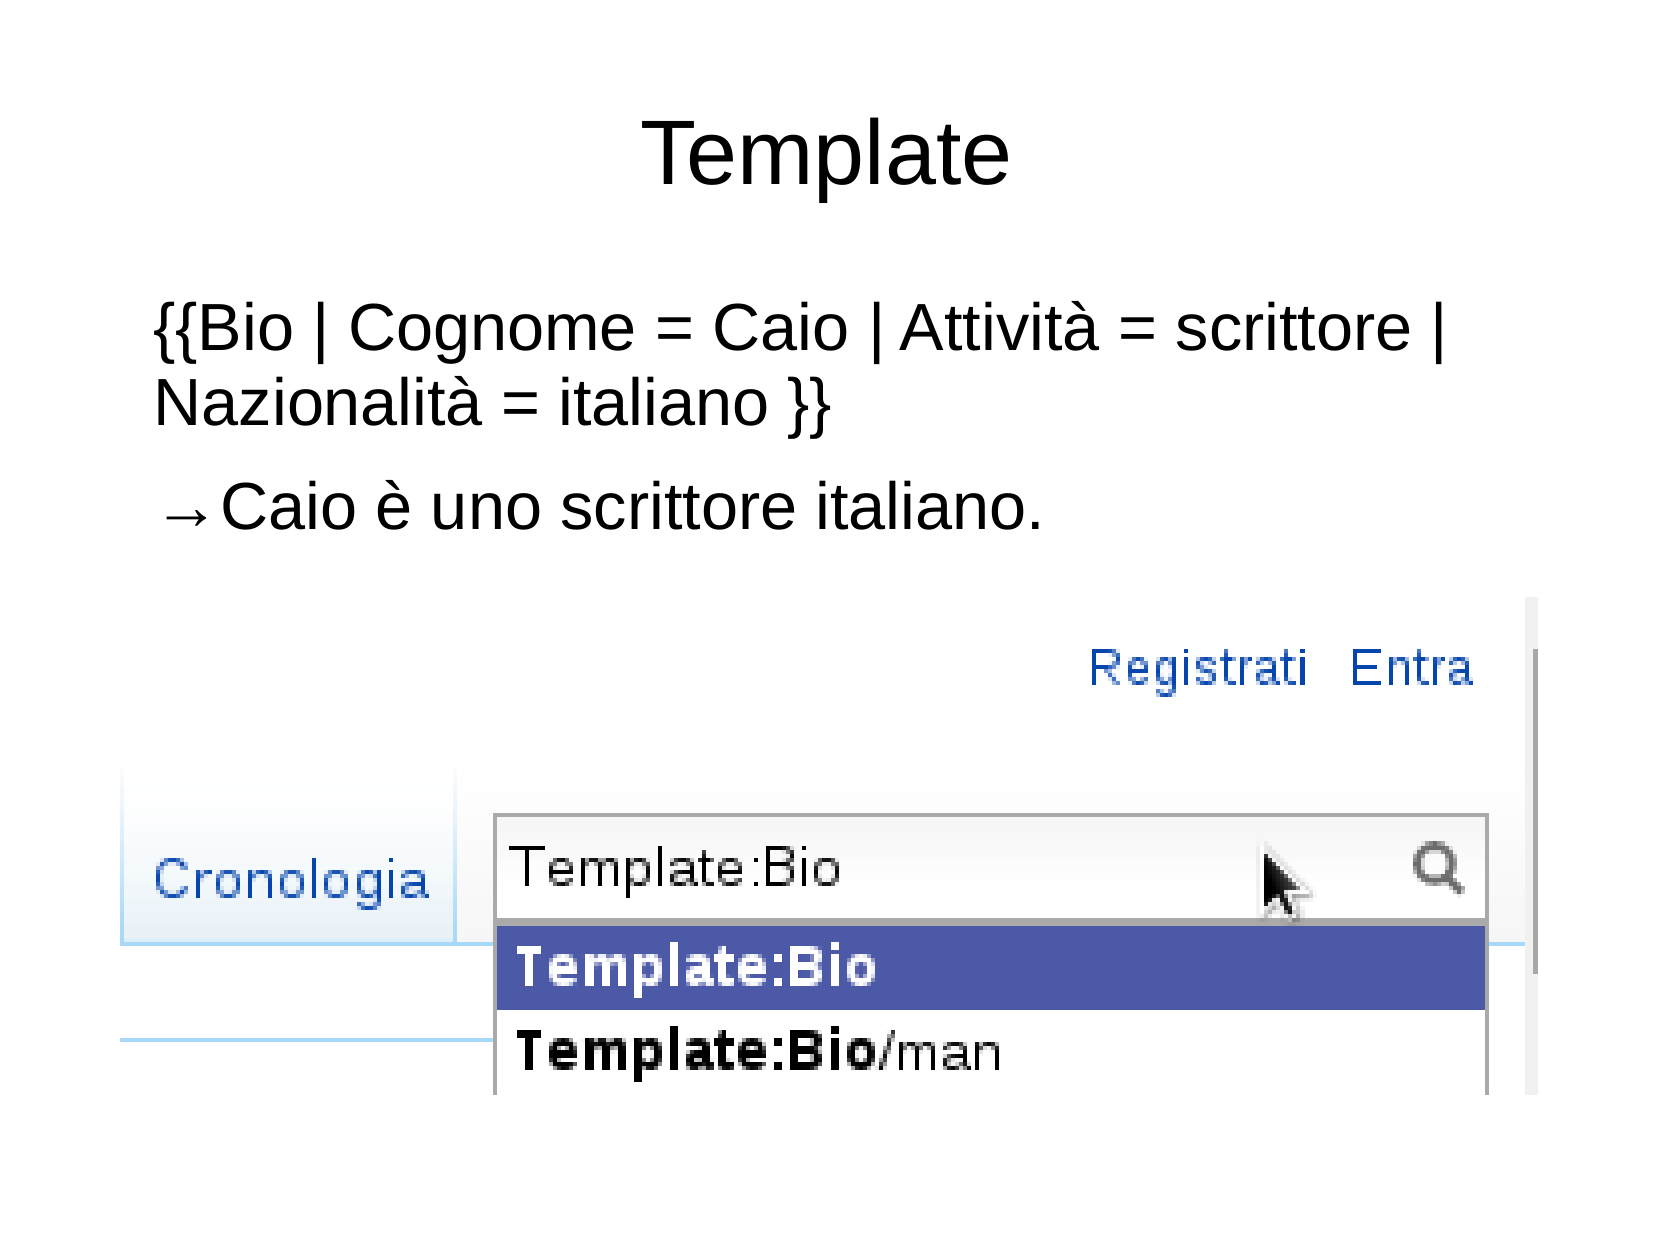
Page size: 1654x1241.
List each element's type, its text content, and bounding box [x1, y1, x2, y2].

list {{Bio | Cognome = Caio | Attività = scrittore | Nazionalità = italiano }} →Caio è uno scrittore italiano. [82, 290, 1538, 556]
title Template [82, 49, 1571, 257]
picture [120, 597, 1538, 1096]
